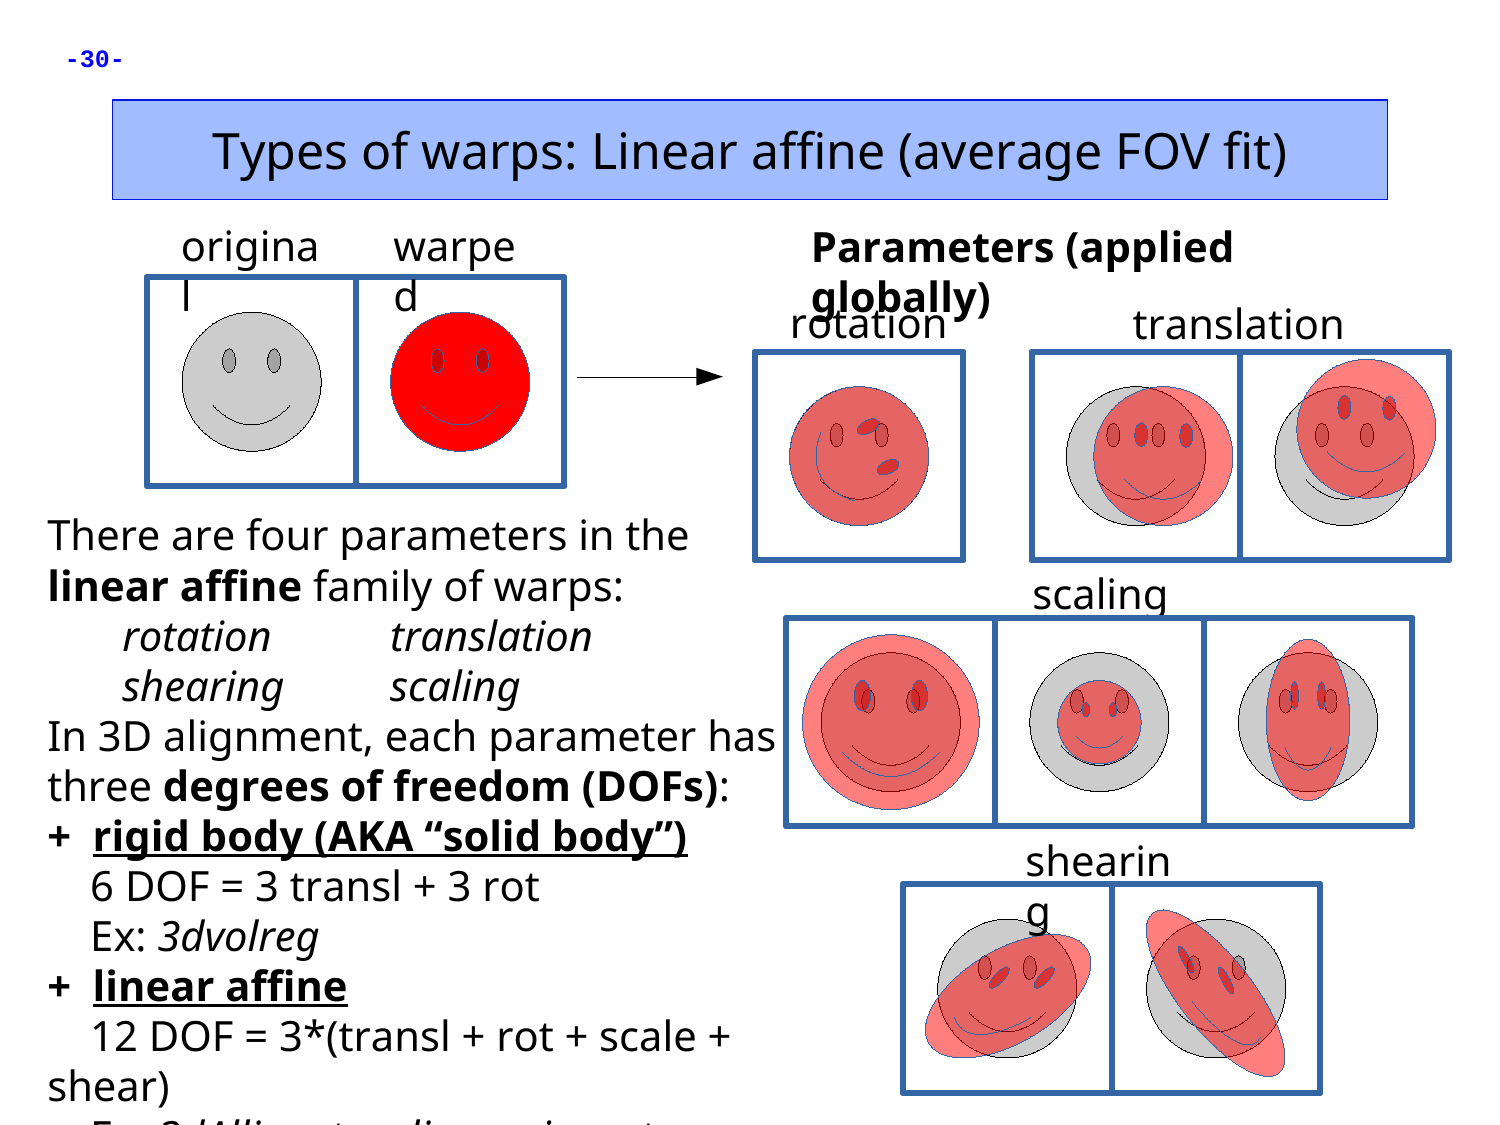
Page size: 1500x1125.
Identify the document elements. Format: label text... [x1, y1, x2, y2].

text_box translation [1114, 287, 1367, 359]
text_box [1029, 652, 1169, 792]
text_box Types of warps: Linear affine (average FOV fit) [112, 99, 1388, 200]
text_box [1238, 639, 1378, 801]
text_box [1066, 386, 1233, 526]
text_box [789, 386, 929, 526]
text_box [867, 634, 980, 810]
text_box There are four parameters in the linear affine family of warps: rotation translation shearing scaling In 3D alignment, each parameter has three degrees of freedom (DOFs): + rigid body (AKA “solid body”) 6 DOF = 3 transl + 3 rot Ex: 3dvolreg + linear affine 12 DOF = 3*(transl + rot + scale + shear) Ex: 3dAllineate, align_epi_anat.py [29, 498, 867, 1120]
text_box [925, 919, 1091, 1058]
text_box Parameters (applied globally) [796, 213, 1402, 279]
text_box scaling [1014, 621, 1189, 629]
text_box scaling [1014, 558, 1189, 615]
text_box [182, 312, 322, 452]
text_box [390, 312, 530, 452]
text_box original [163, 209, 340, 274]
text_box [1146, 909, 1286, 1077]
text_box [1274, 359, 1436, 526]
text_box rotation [772, 286, 975, 358]
text_box shearing [1007, 824, 1213, 896]
text_box warped [375, 209, 553, 280]
